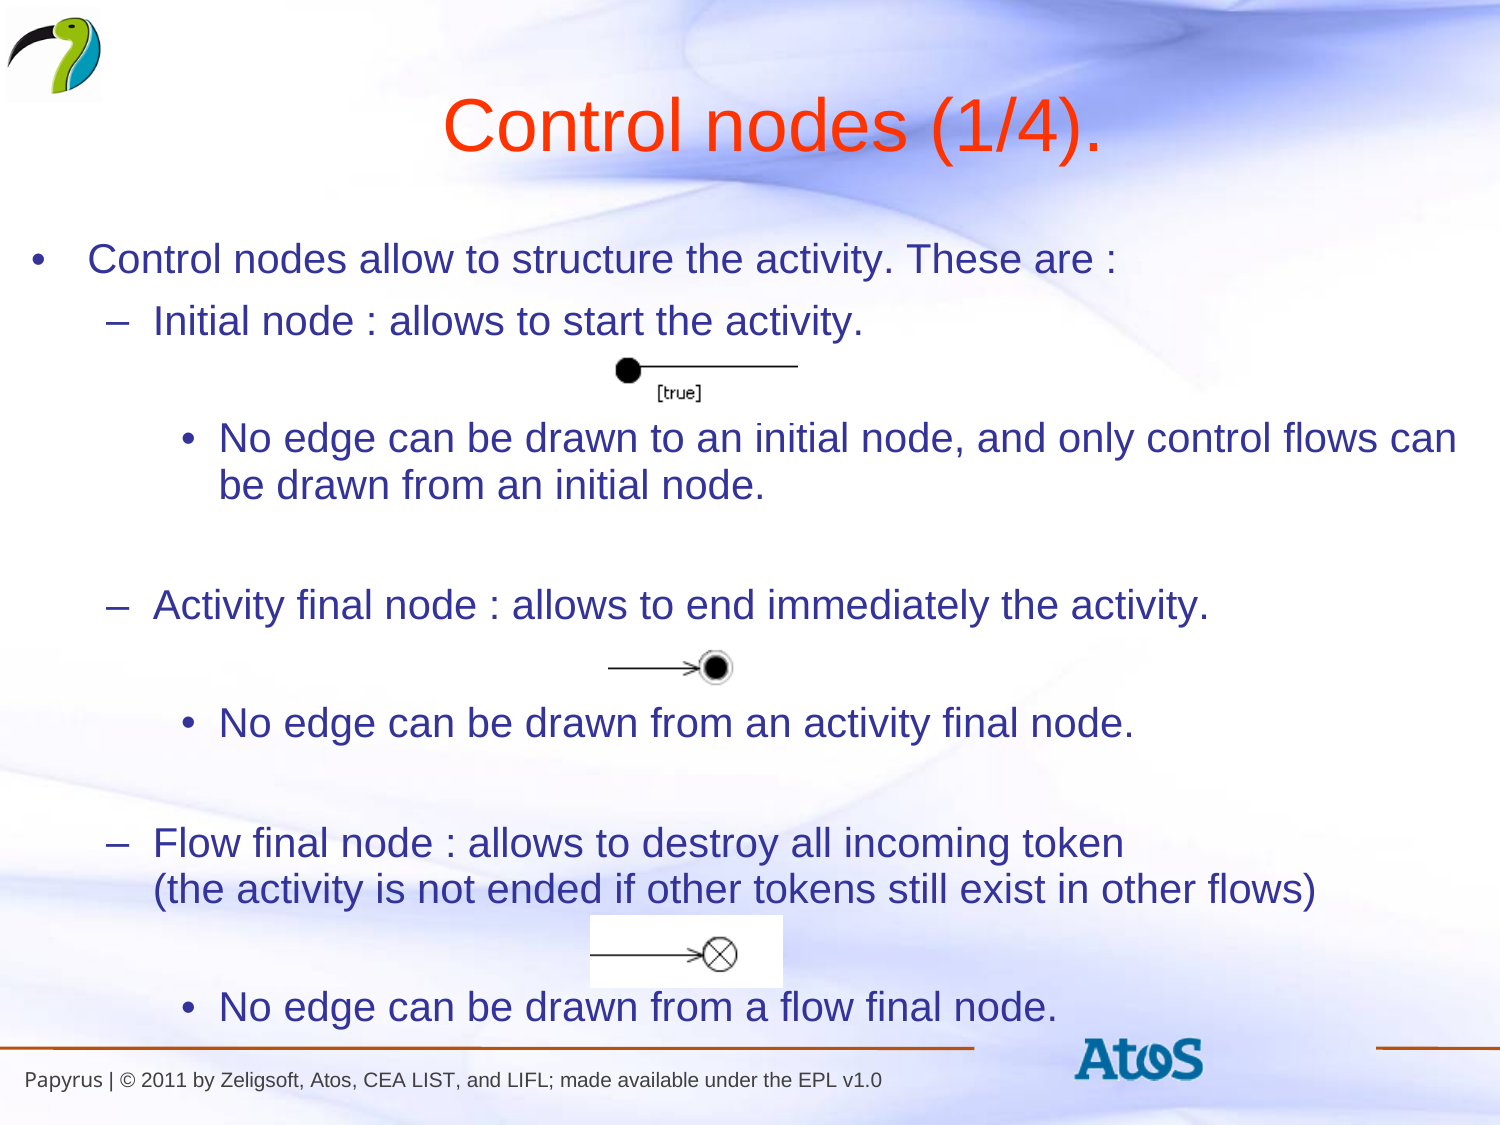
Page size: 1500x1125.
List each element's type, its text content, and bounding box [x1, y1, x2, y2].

picture [0, 0, 1500, 1125]
title Control nodes (1/4). [283, 64, 1264, 186]
list Control nodes allow to structure the activity. These are : Initial node : allows to start the activity. No edge can be drawn to an initial node, and only control flows can be drawn from an initial node. Activity final node : allows to end immediately the activity. No edge can be drawn from an activity final node. Flow final node : allows to destroy all incoming token (the activity is not ended if other tokens still exist in other flows) No edge can be drawn from a flow final node. [31, 236, 1469, 1035]
